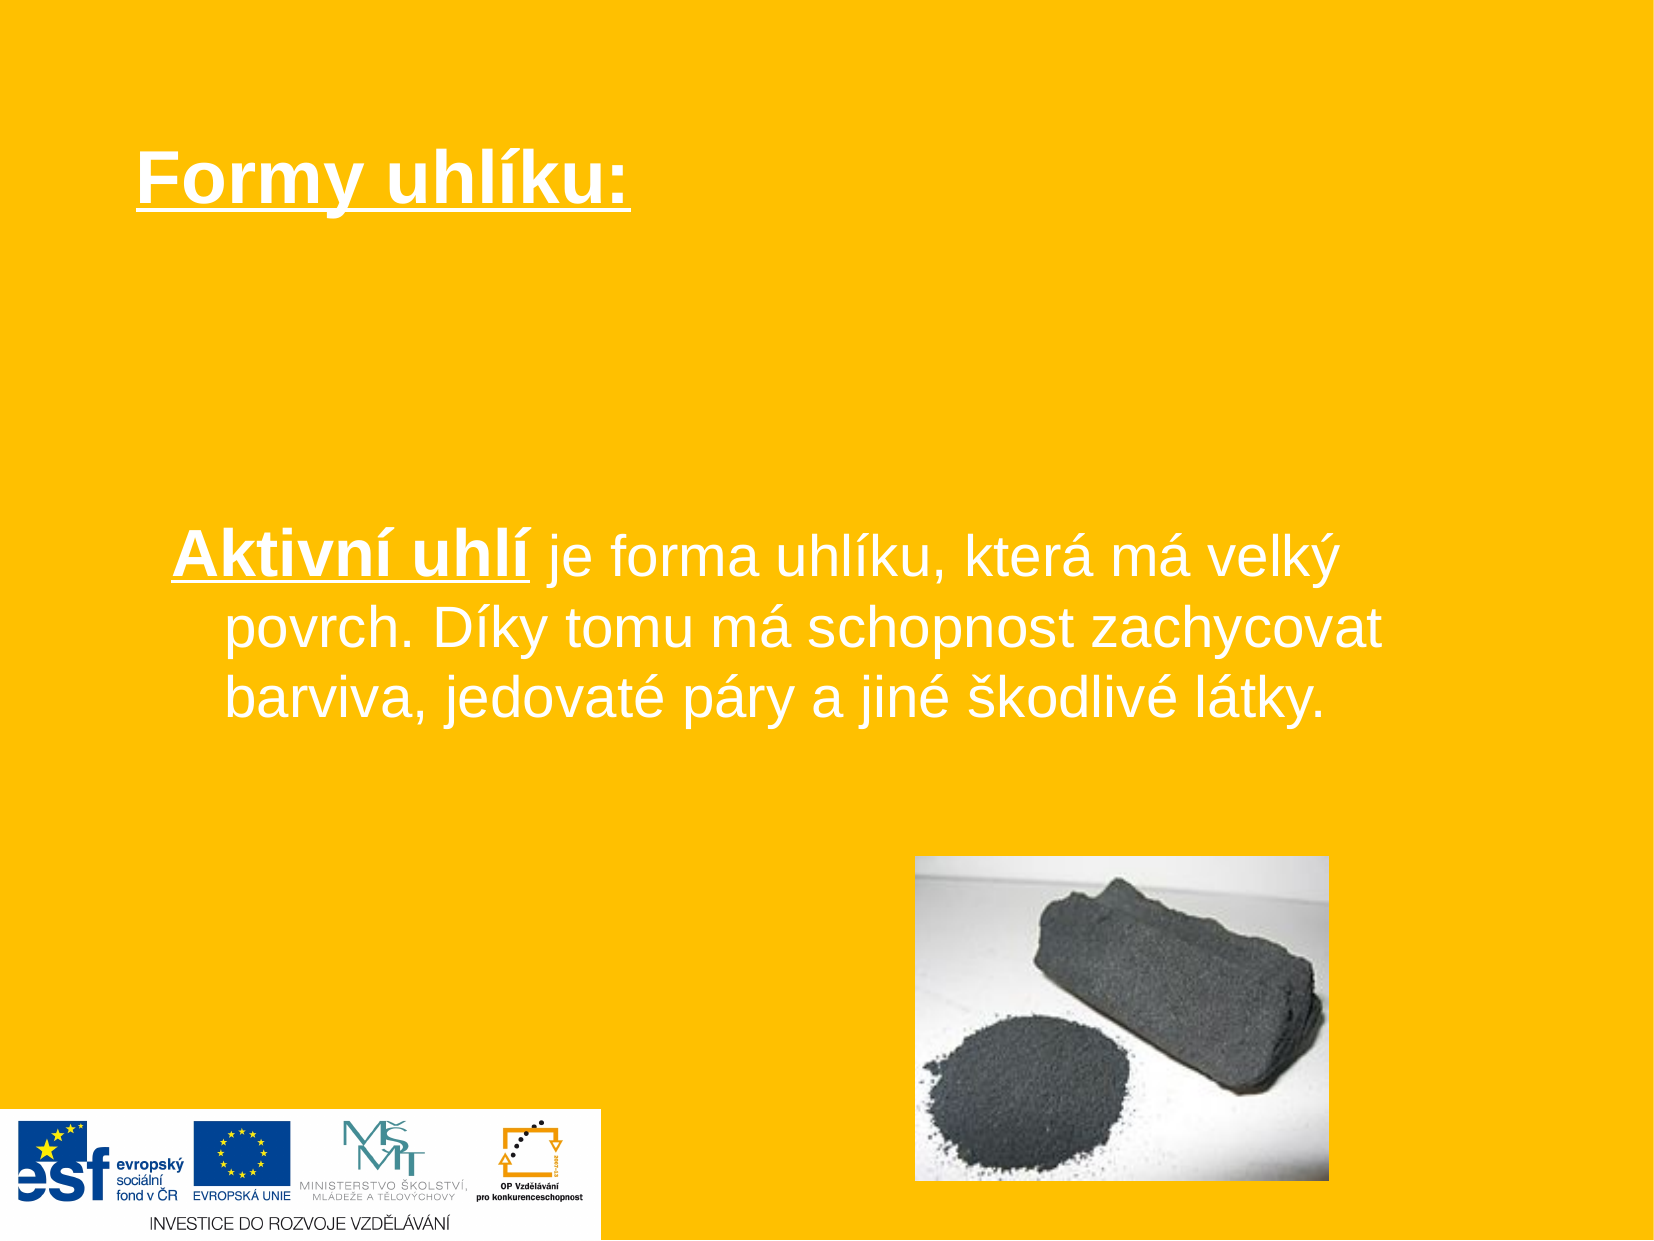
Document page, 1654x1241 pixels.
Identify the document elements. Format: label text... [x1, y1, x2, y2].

text_box Formy uhlíku: [118, 118, 650, 223]
picture [0, 1109, 601, 1241]
list Aktivní uhlí je forma uhlíku, která má velký povrch. Díky tomu má schopnost zachycovat barviva, jedovaté páry a jiné škodlivé látky. [82, 290, 1506, 975]
picture [915, 856, 1329, 1181]
